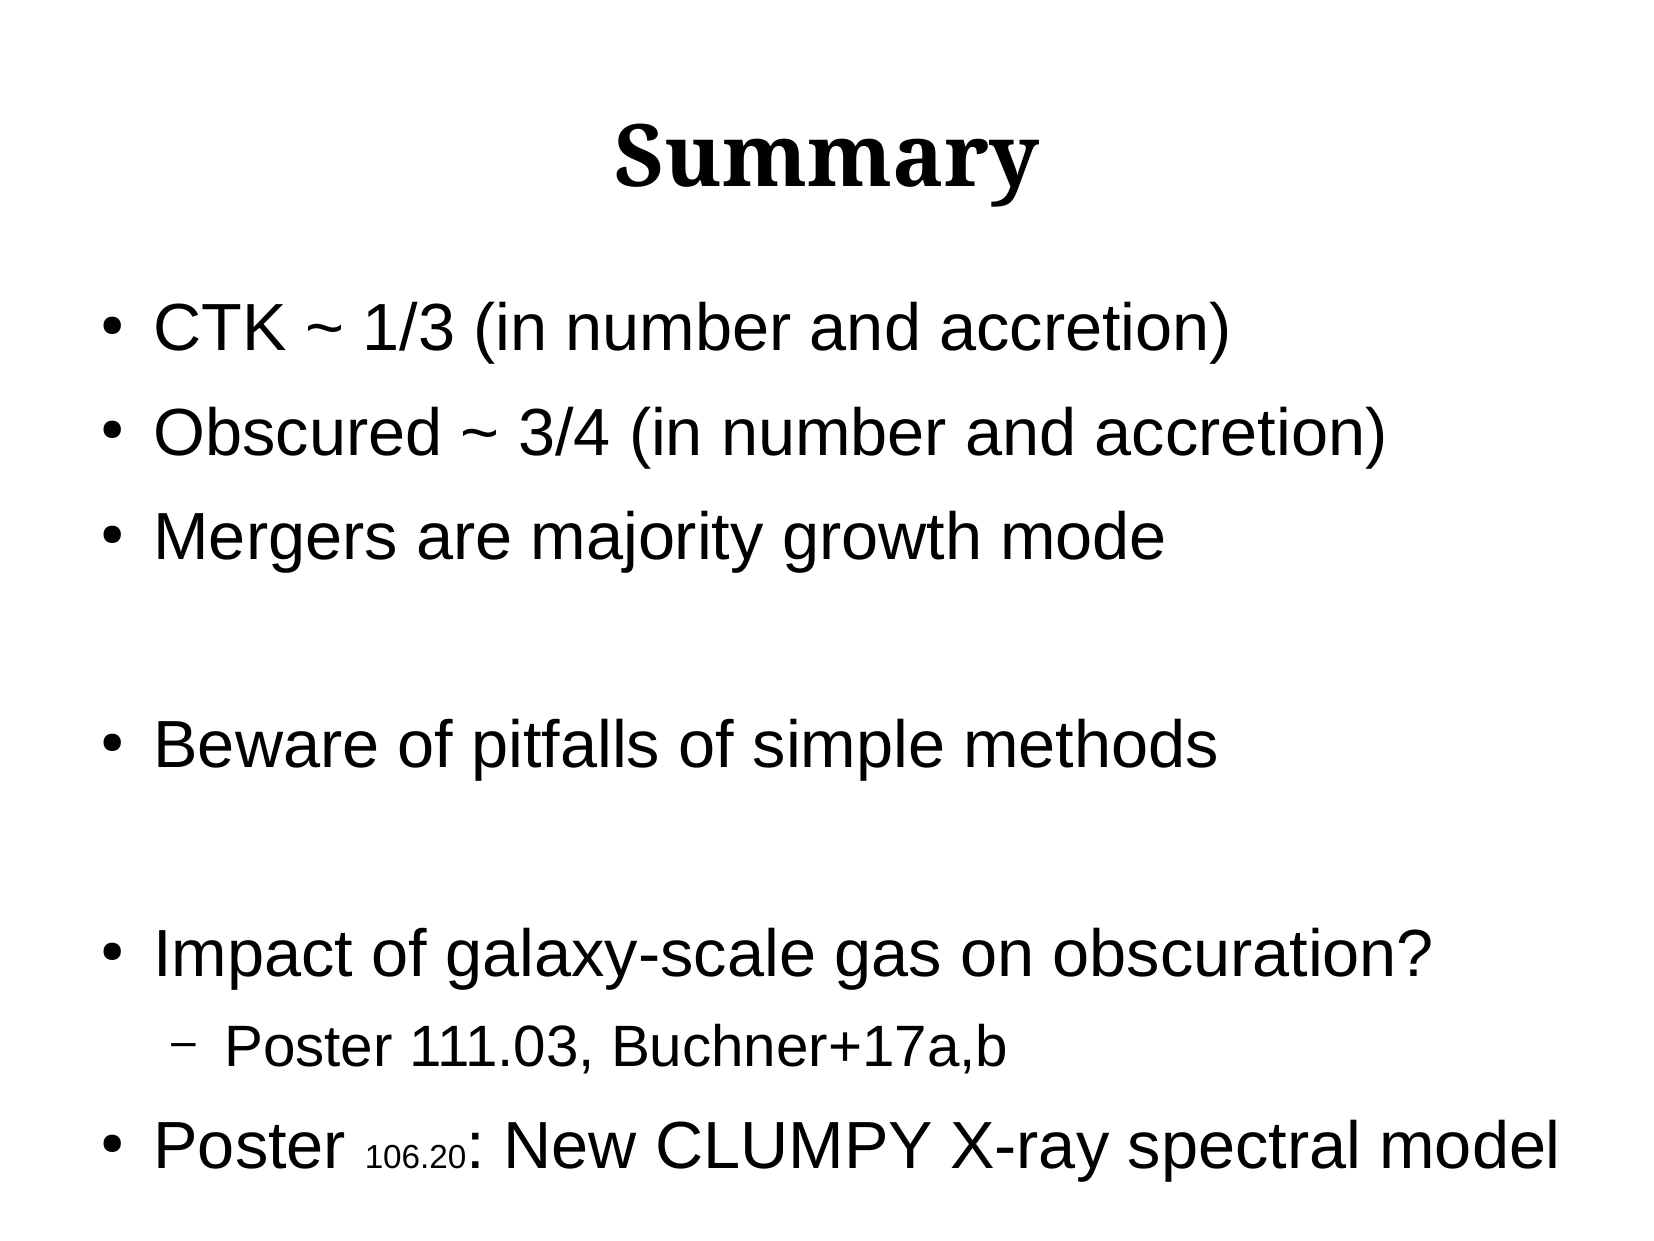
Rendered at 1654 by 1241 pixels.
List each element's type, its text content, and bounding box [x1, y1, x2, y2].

list CTK ~ 1/3 (in number and accretion) Obscured ~ 3/4 (in number and accretion) Mergers are majority growth mode Beware of pitfalls of simple methods Impact of galaxy-scale gas on obscuration? Poster 111.03, Buchner+17a,b Poster 106.20: New CLUMPY X-ray spectral model [82, 290, 1571, 1201]
title Summary [82, 49, 1571, 257]
